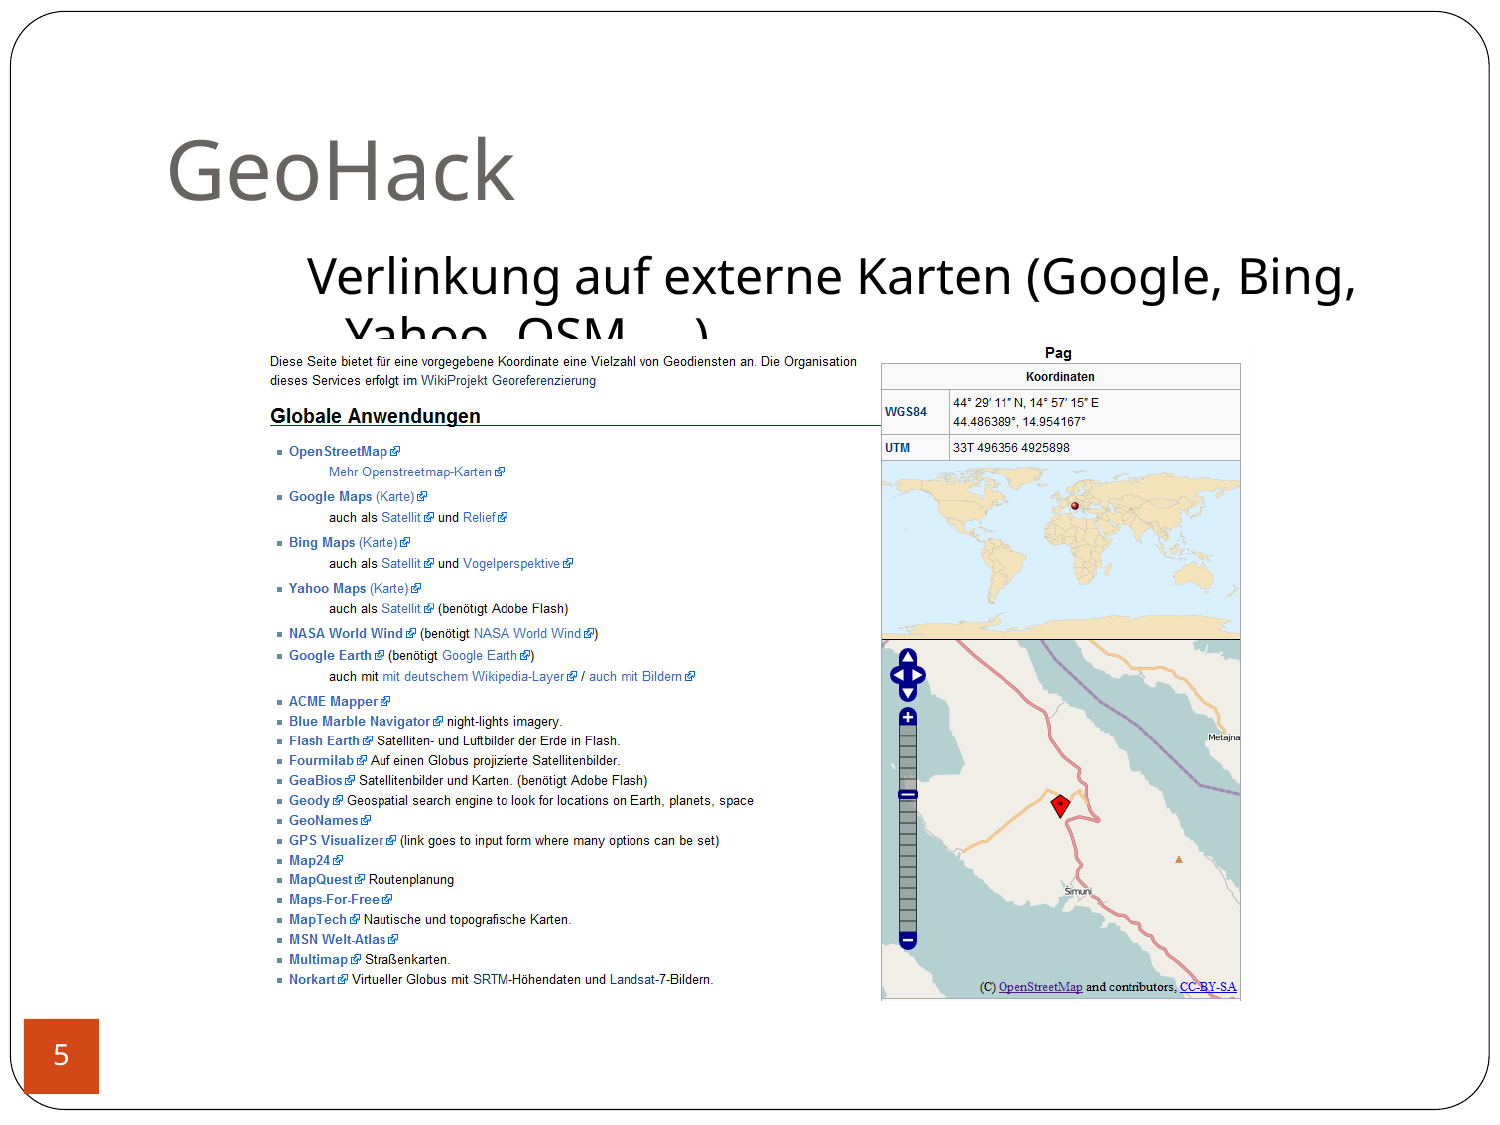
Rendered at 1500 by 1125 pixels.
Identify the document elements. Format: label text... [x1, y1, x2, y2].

text_box 5 [23, 1018, 99, 1094]
list Verlinkung auf externe Karten (Google, Bing, Yahoo, OSM, …) [150, 237, 1426, 988]
title GeoHack [150, 45, 1426, 233]
picture [257, 339, 1254, 1001]
